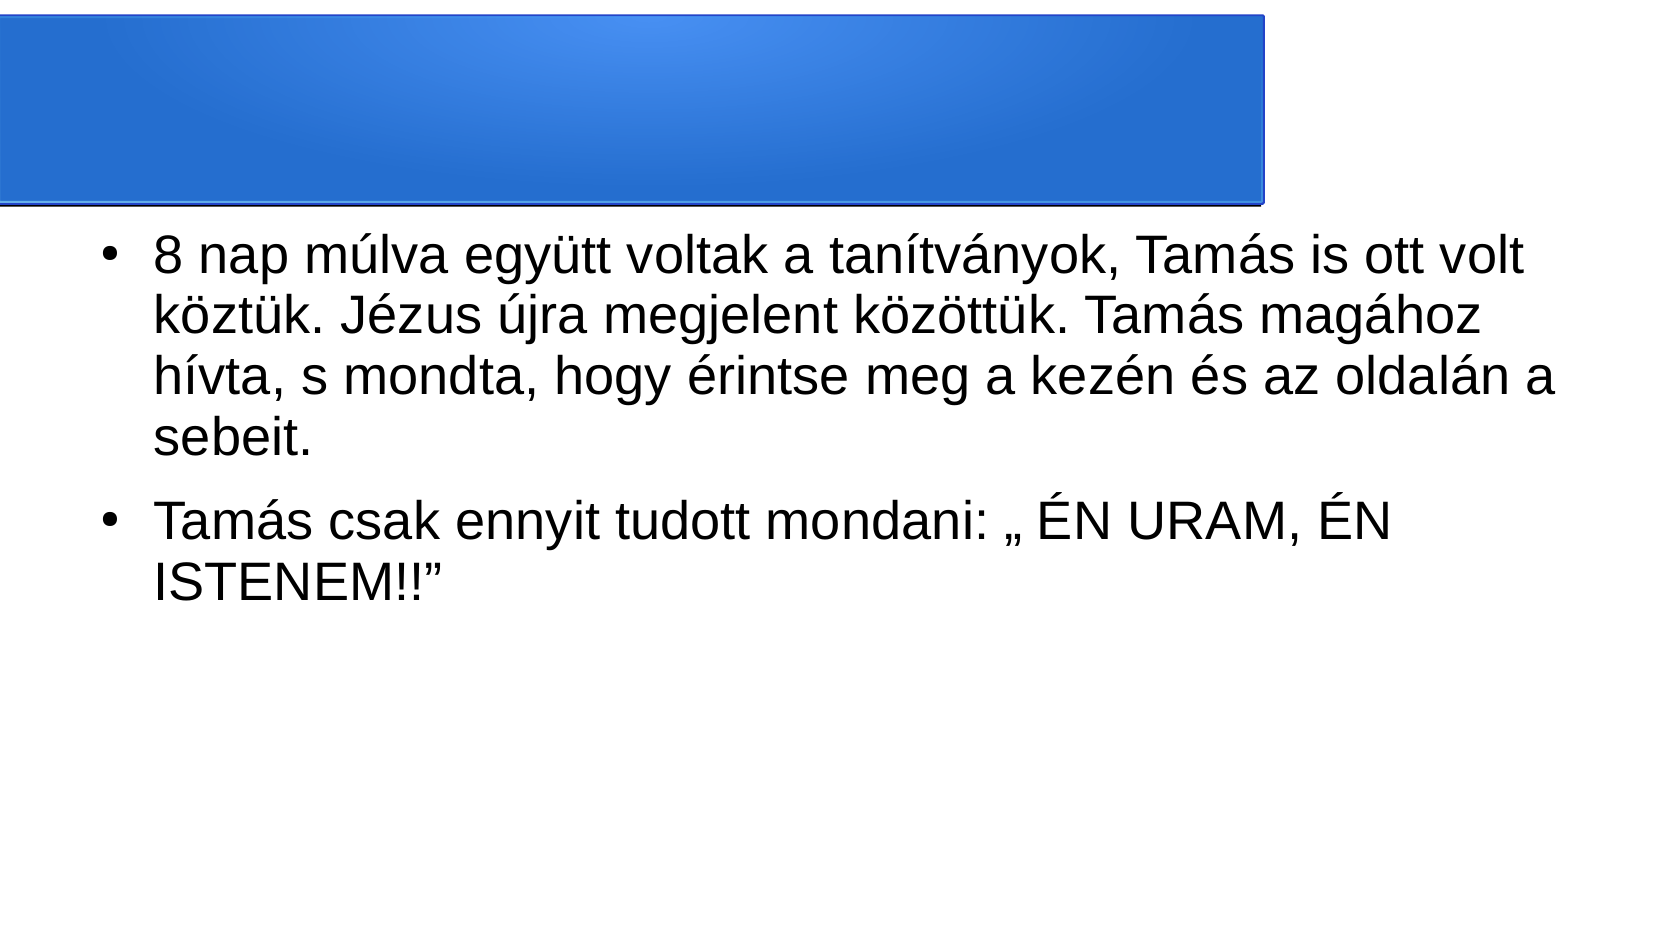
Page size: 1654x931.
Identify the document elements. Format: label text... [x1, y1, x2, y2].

list 8 nap múlva együtt voltak a tanítványok, Tamás is ott volt köztük. Jézus újra megjelent közöttük. Tamás magához hívta, s mondta, hogy érintse meg a kezén és az oldalán a sebeit. Tamás csak ennyit tudott mondani: „ ÉN URAM, ÉN ISTENEM!!” [82, 224, 1571, 764]
